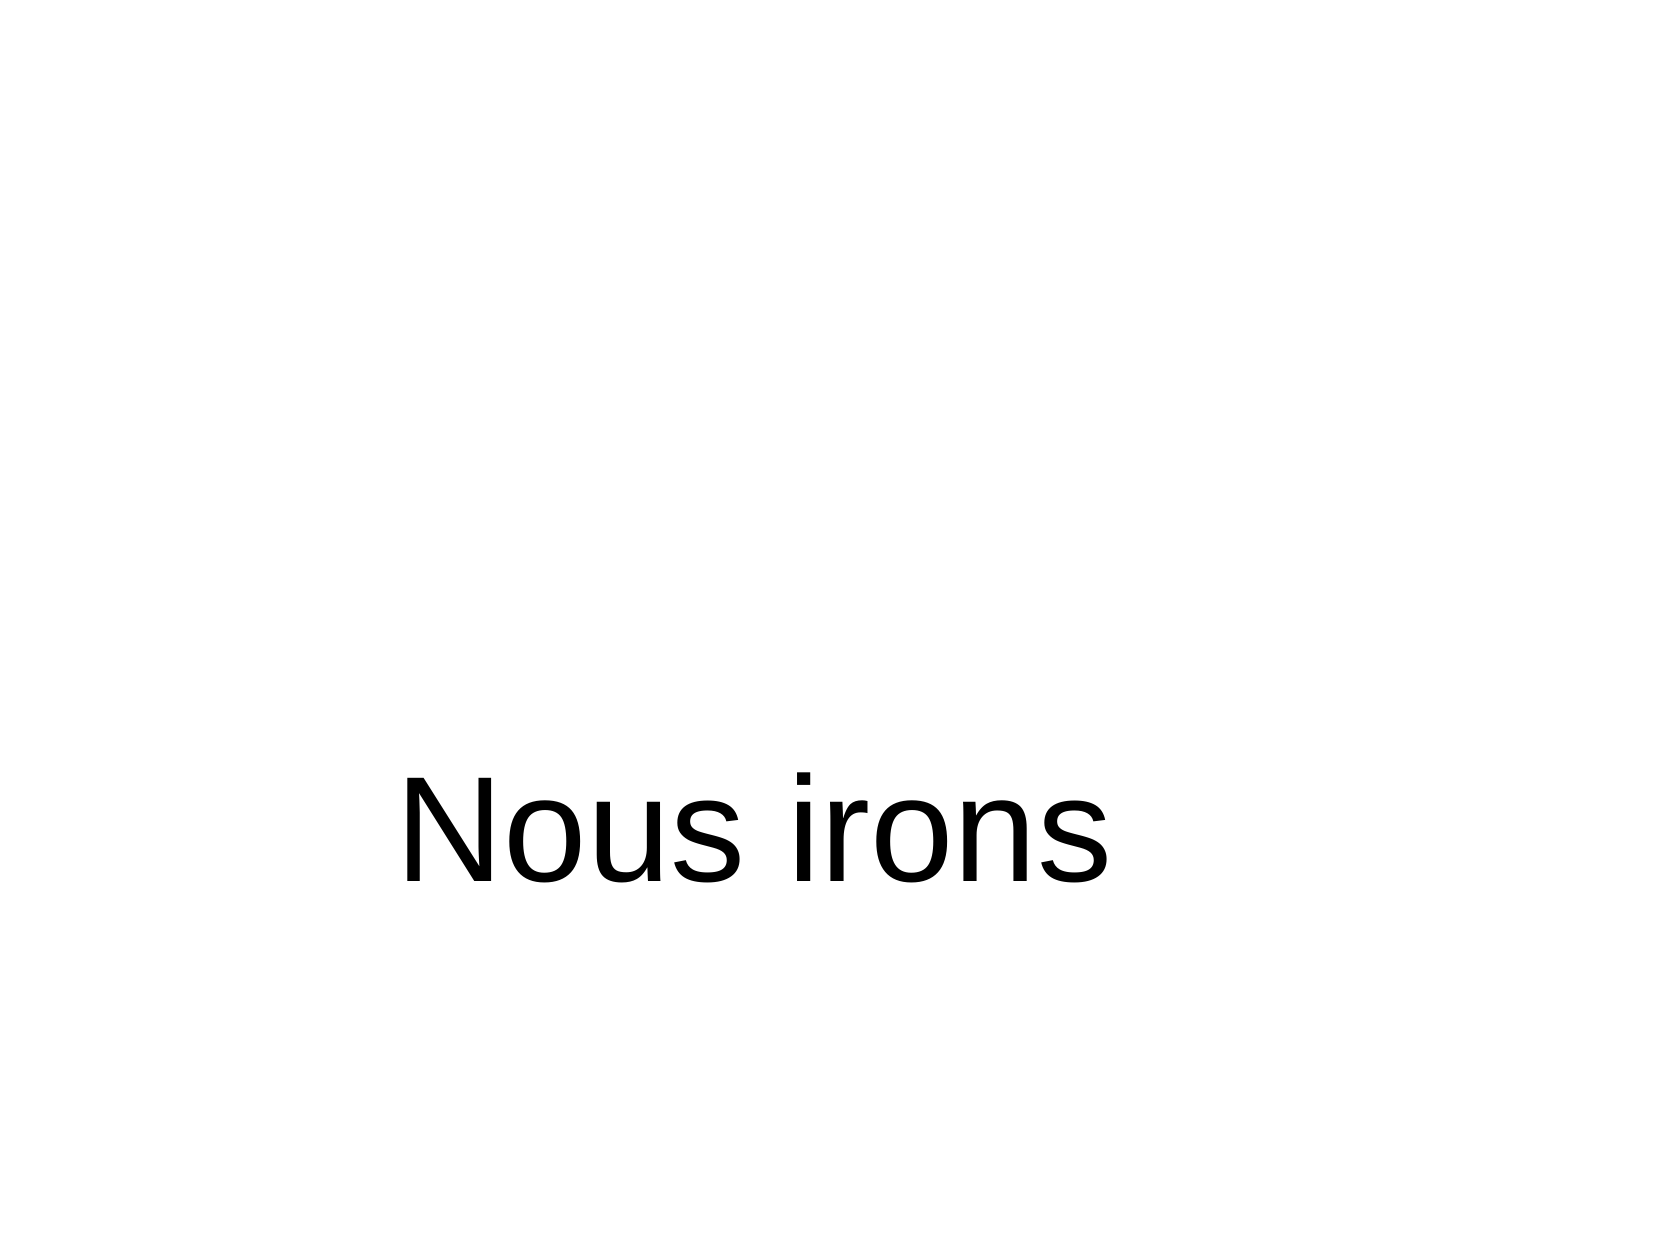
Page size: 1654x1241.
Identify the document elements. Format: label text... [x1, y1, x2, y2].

text_box Nous irons [380, 738, 1477, 921]
